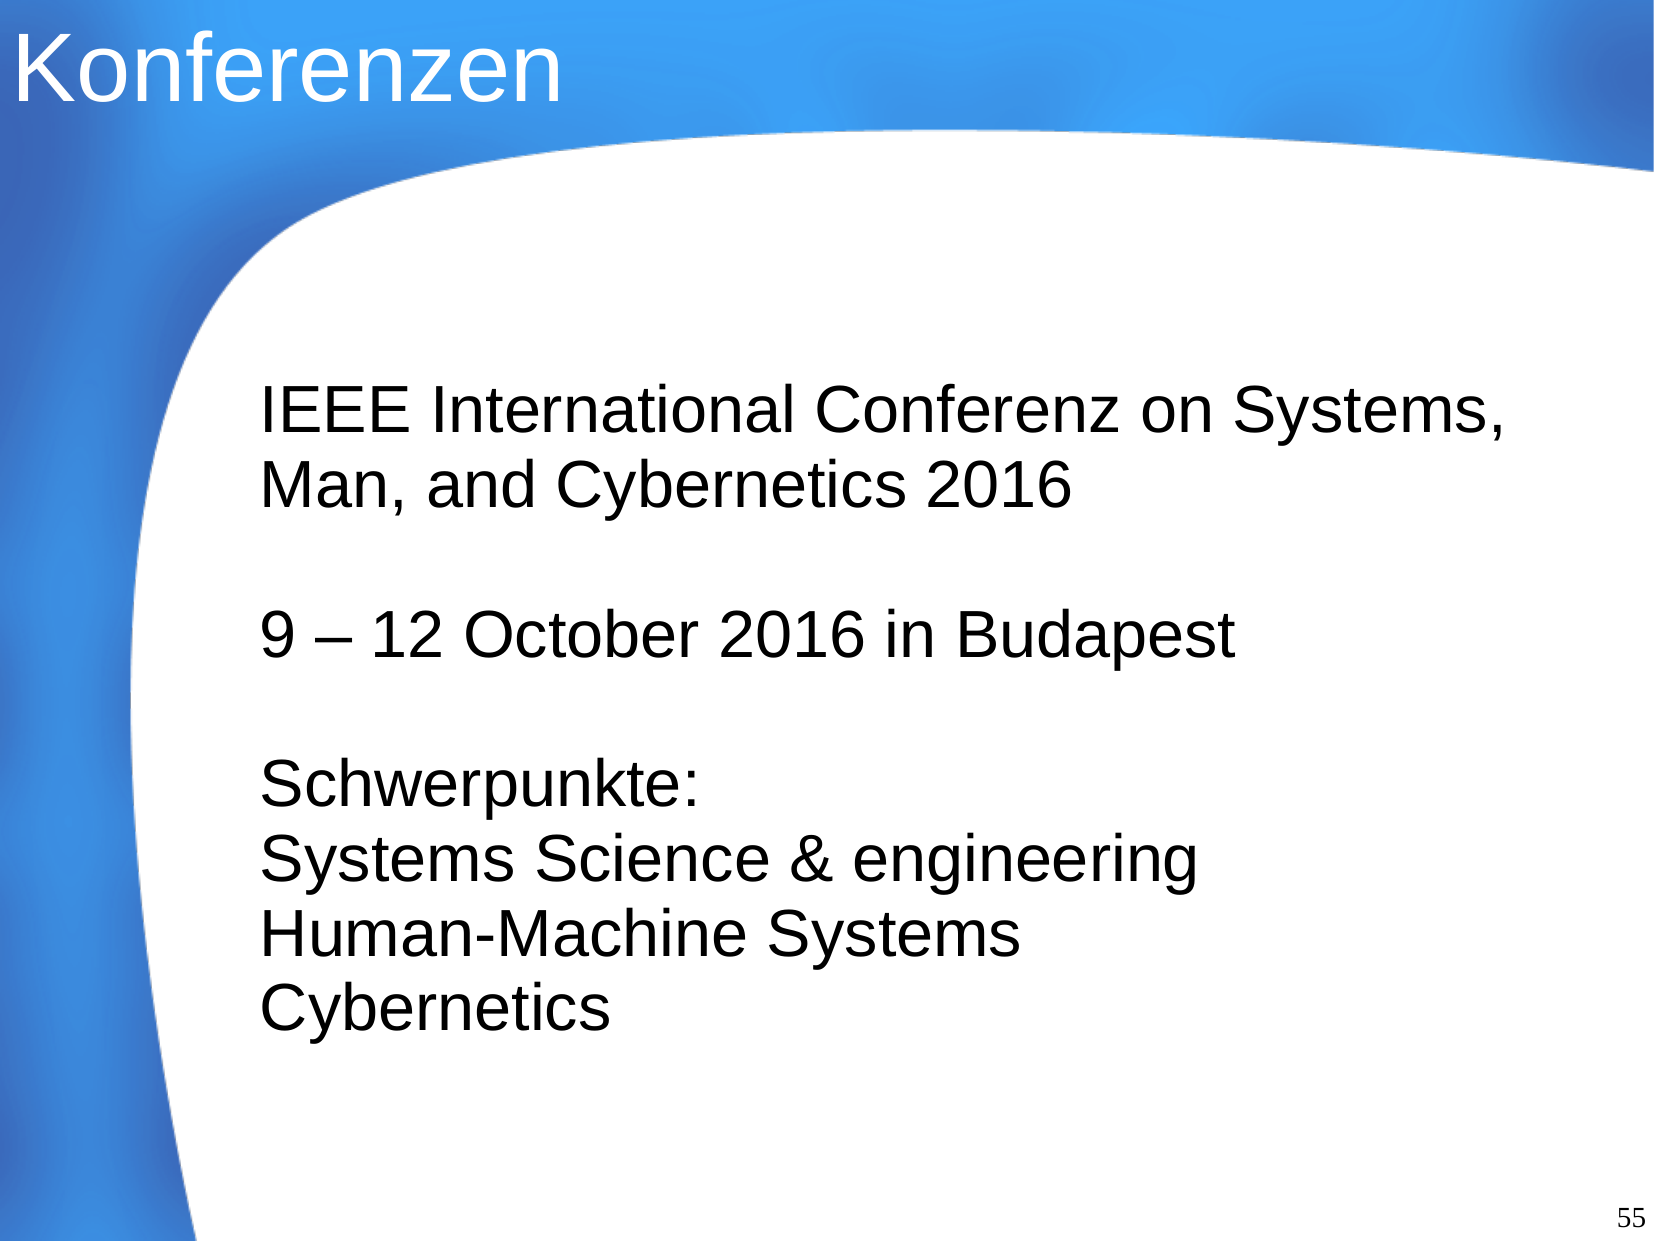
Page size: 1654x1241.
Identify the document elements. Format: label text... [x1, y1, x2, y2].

title Konferenzen [11, 13, 697, 123]
picture [0, 0, 1654, 1241]
title [697, 13, 1619, 123]
subtitle IEEE International Conferenz on Systems, Man, and Cybernetics 2016 9 – 12 October 2016 in Budapest Schwerpunkte: Systems Science & engineering Human-Machine Systems Cybernetics [259, 248, 1560, 1170]
